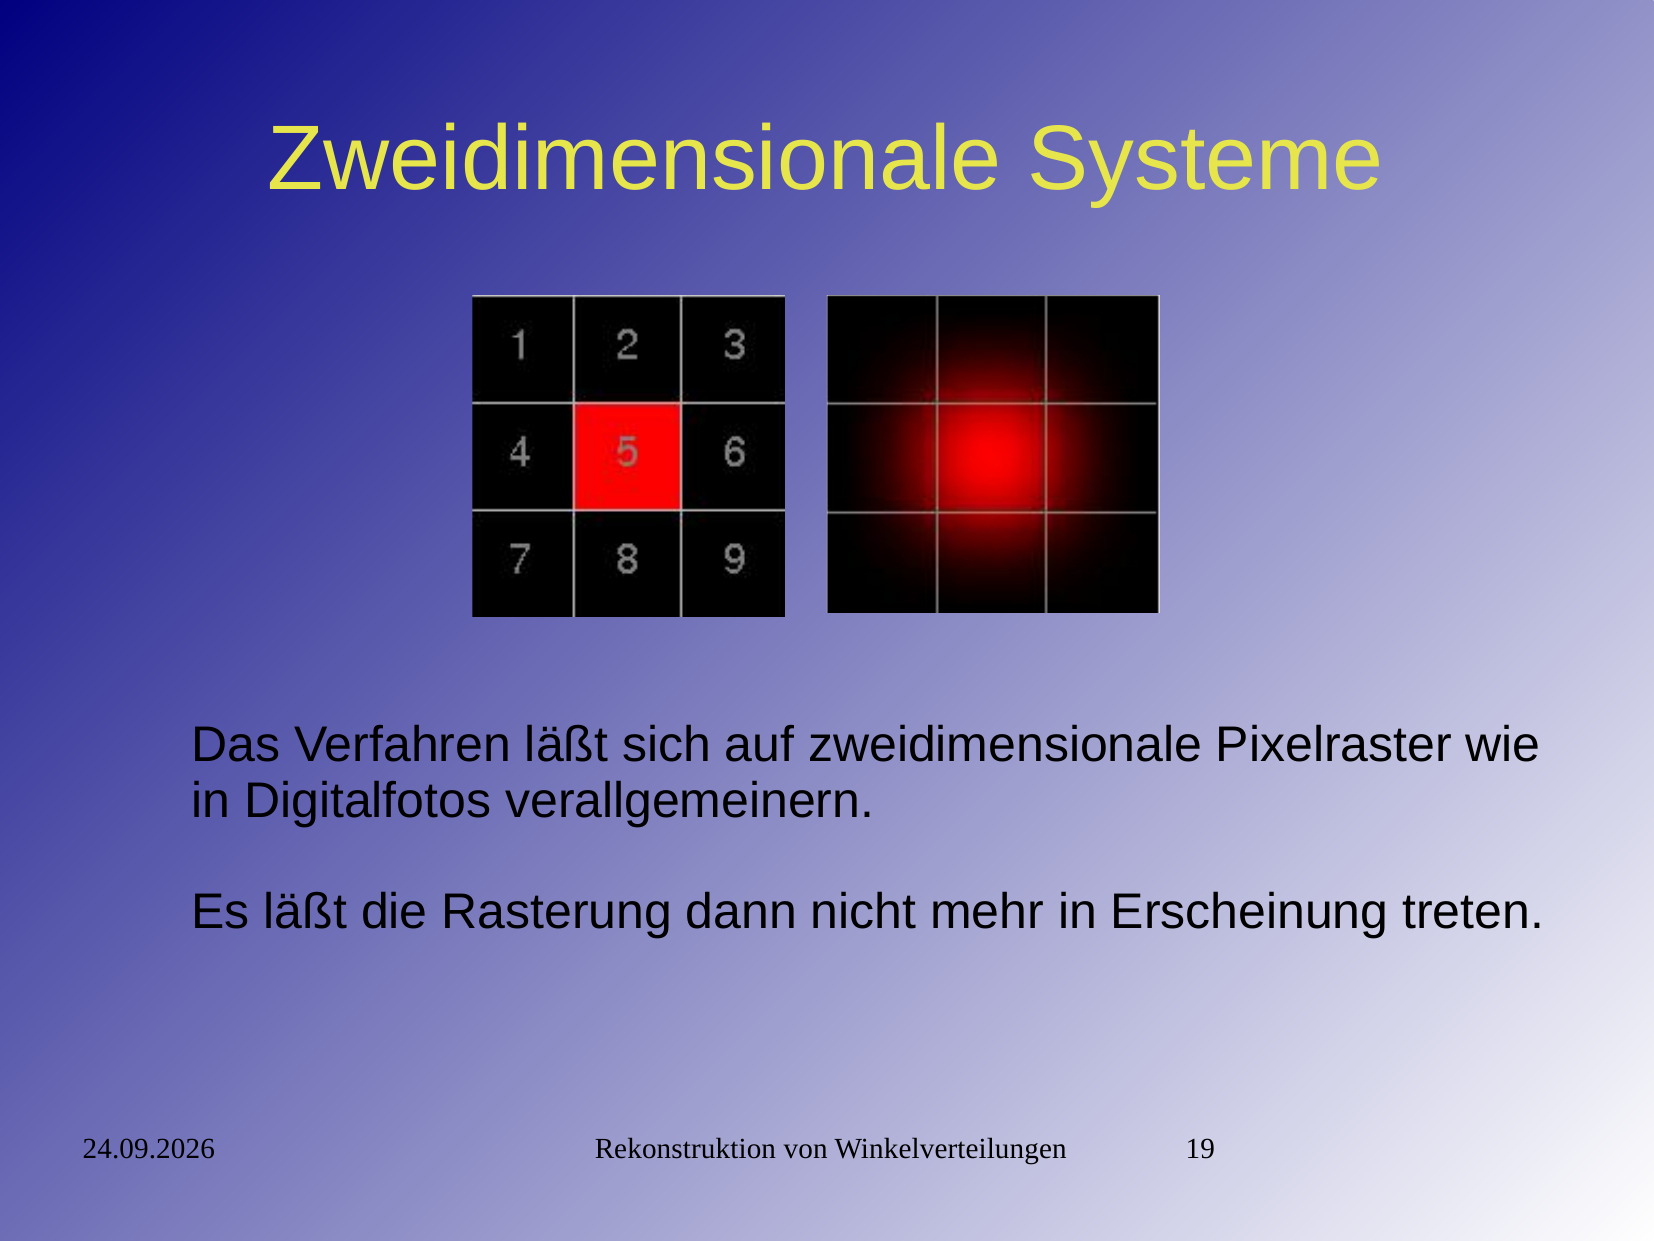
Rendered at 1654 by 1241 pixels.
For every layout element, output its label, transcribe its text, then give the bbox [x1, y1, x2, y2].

text_box 26.06.2021 [82, 1129, 468, 1216]
picture [826, 295, 1160, 613]
text_box Rekonstruktion von Winkelverteilungen [565, 1129, 1090, 1216]
text_box <Nummer> [1185, 1129, 1571, 1216]
title Zweidimensionale Systeme [82, 56, 1571, 250]
text_box Das Verfahren läßt sich auf zweidimensionale Pixelraster wie in Digitalfotos verallgemeinern. Es läßt die Rasterung dann nicht mehr in Erscheinung treten. [177, 708, 1565, 956]
picture [472, 295, 785, 617]
